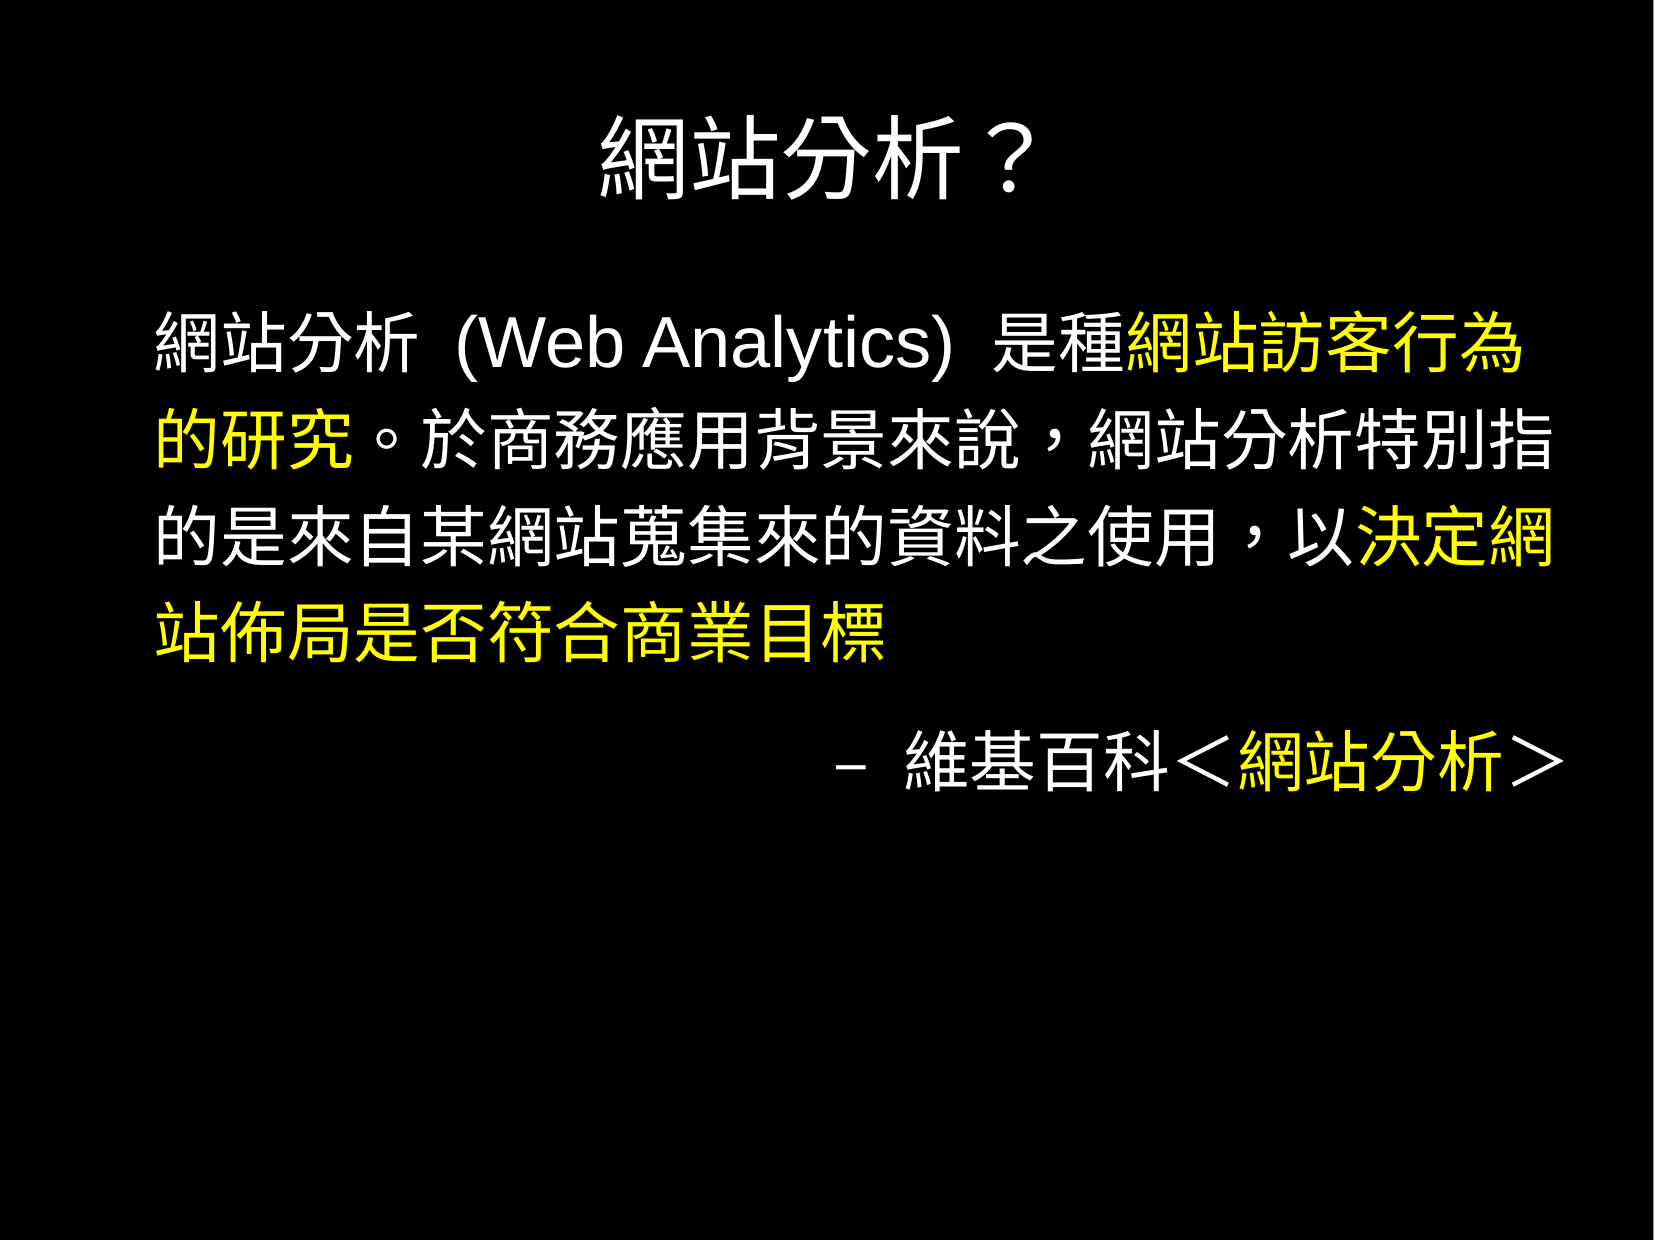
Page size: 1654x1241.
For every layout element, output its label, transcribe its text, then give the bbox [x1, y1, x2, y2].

title 網站分析？ [82, 49, 1571, 257]
list 網站分析 (Web Analytics) 是種網站訪客行為的研究。於商務應用背景來說，網站分析特別指的是來自某網站蒐集來的資料之使用，以決定網站佈局是否符合商業目標 – 維基百科＜網站分析＞ [82, 290, 1571, 1010]
